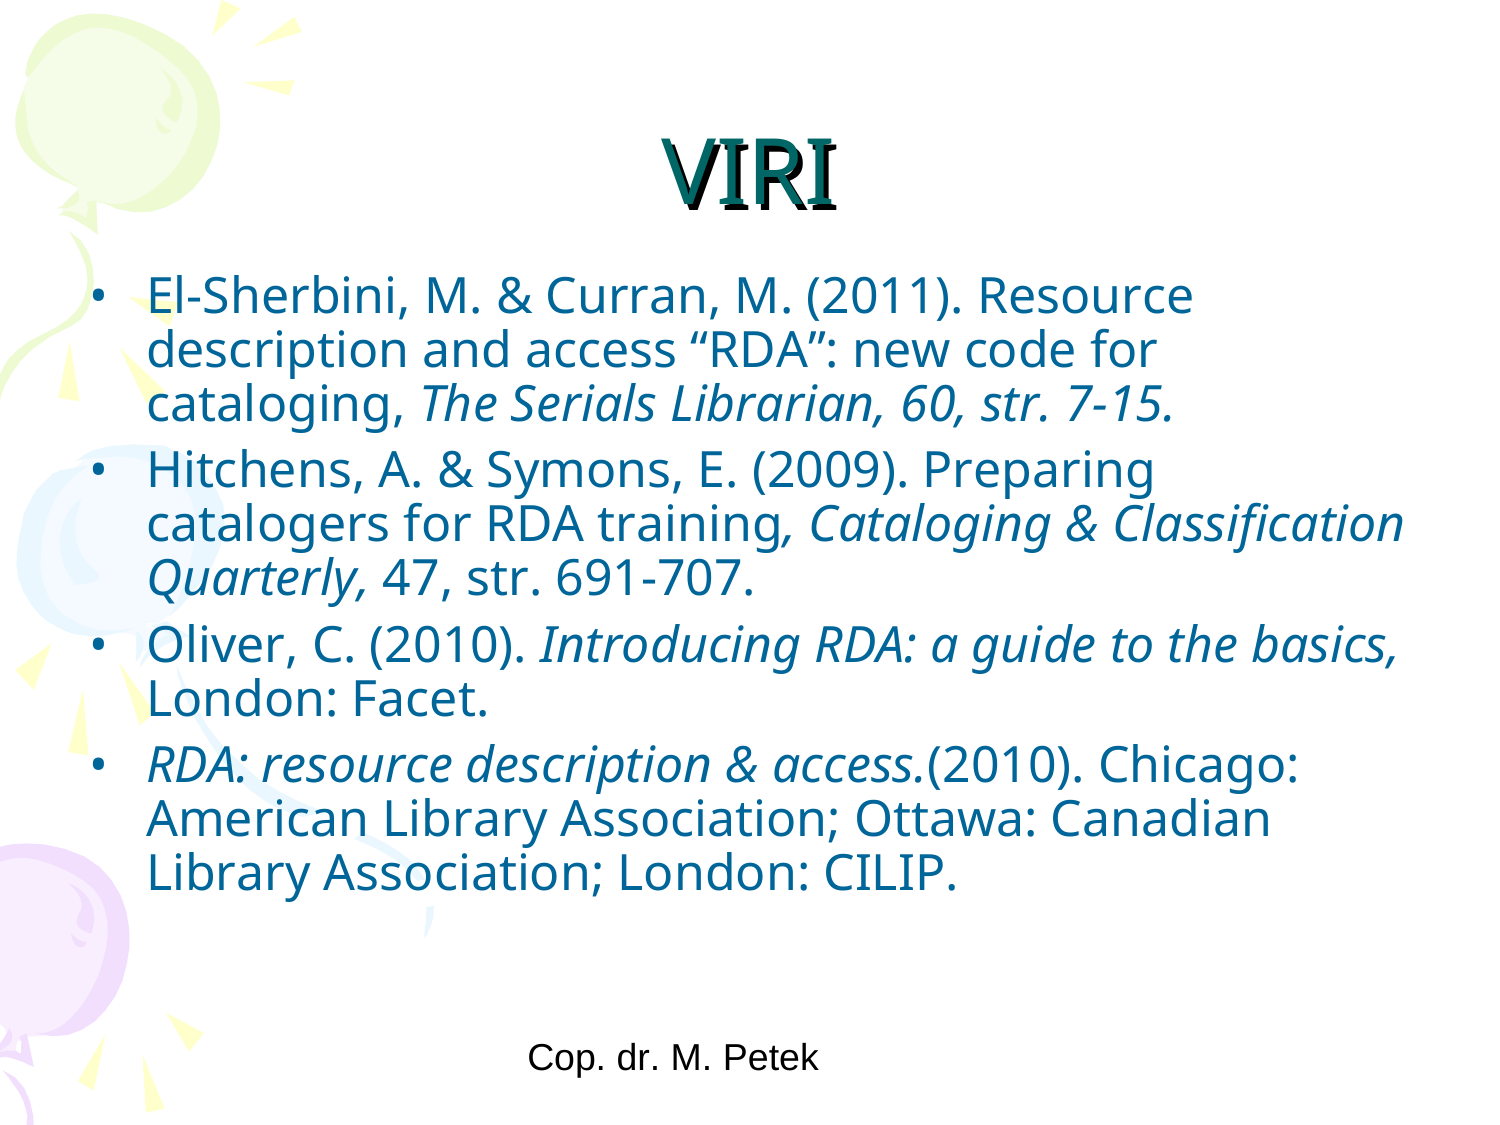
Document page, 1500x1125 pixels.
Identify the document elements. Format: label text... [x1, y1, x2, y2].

list El-Sherbini, M. & Curran, M. (2011). Resource description and access “RDA”: new code for cataloging, The Serials Librarian, 60, str. 7-15. Hitchens, A. & Symons, E. (2009). Preparing catalogers for RDA training, Cataloging & Classification Quarterly, 47, str. 691-707. Oliver, C. (2010). Introducing RDA: a guide to the basics, London: Facet. RDA: resource description & access.(2010). Chicago: American Library Association; Ottawa: Canadian Library Association; London: CILIP. [75, 262, 1426, 994]
title VIRI [72, 16, 1426, 233]
